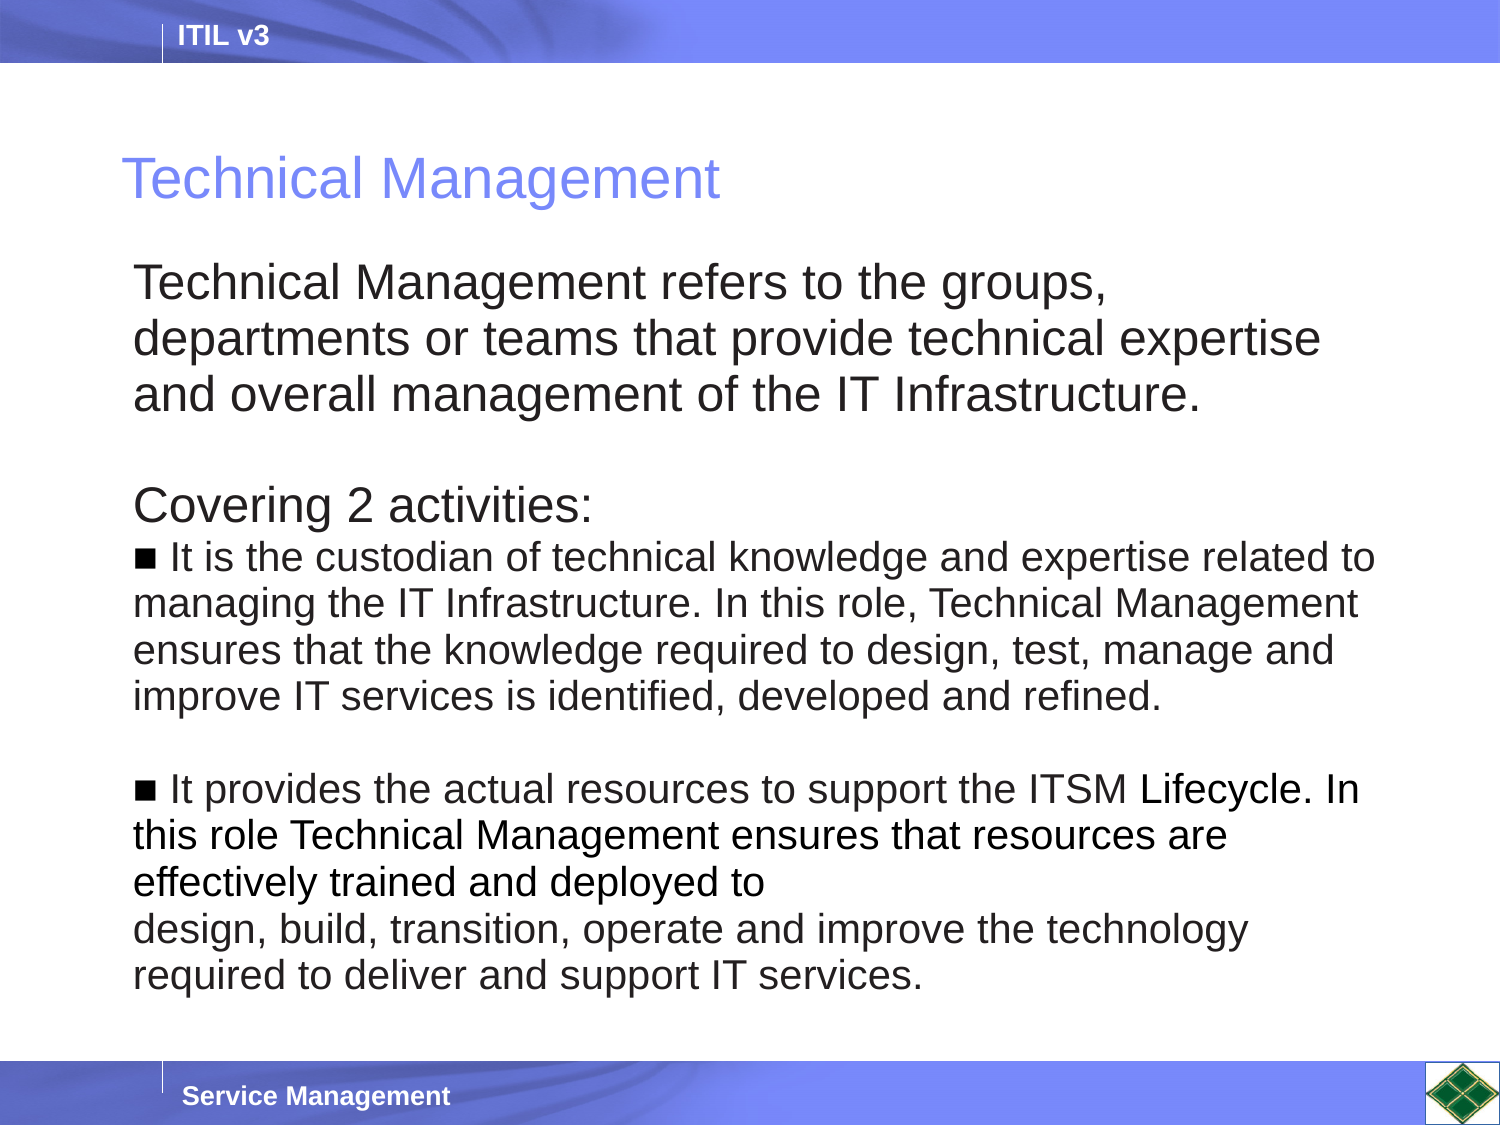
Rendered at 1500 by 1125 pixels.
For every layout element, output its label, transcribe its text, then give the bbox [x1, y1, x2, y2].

picture [1426, 1063, 1499, 1124]
picture [0, 0, 1500, 63]
text_box Technical Management [106, 143, 1406, 260]
picture [0, 1061, 1500, 1125]
text_box Technical Management refers to the groups, departments or teams that provide technical expertise and overall management of the IT Infrastructure. Covering 2 activities: ■ It is the custodian of technical knowledge and expertise related to managing the IT Infrastructure. In this role, Technical Management ensures that the knowledge required to design, test, manage and improve IT services is identified, developed and refined. ■ It provides the actual resources to support the ITSM Lifecycle. In this role Technical Management ensures that resources are effectively trained and deployed to design, build, transition, operate and improve the technology required to deliver and support IT services. [118, 247, 1406, 1009]
